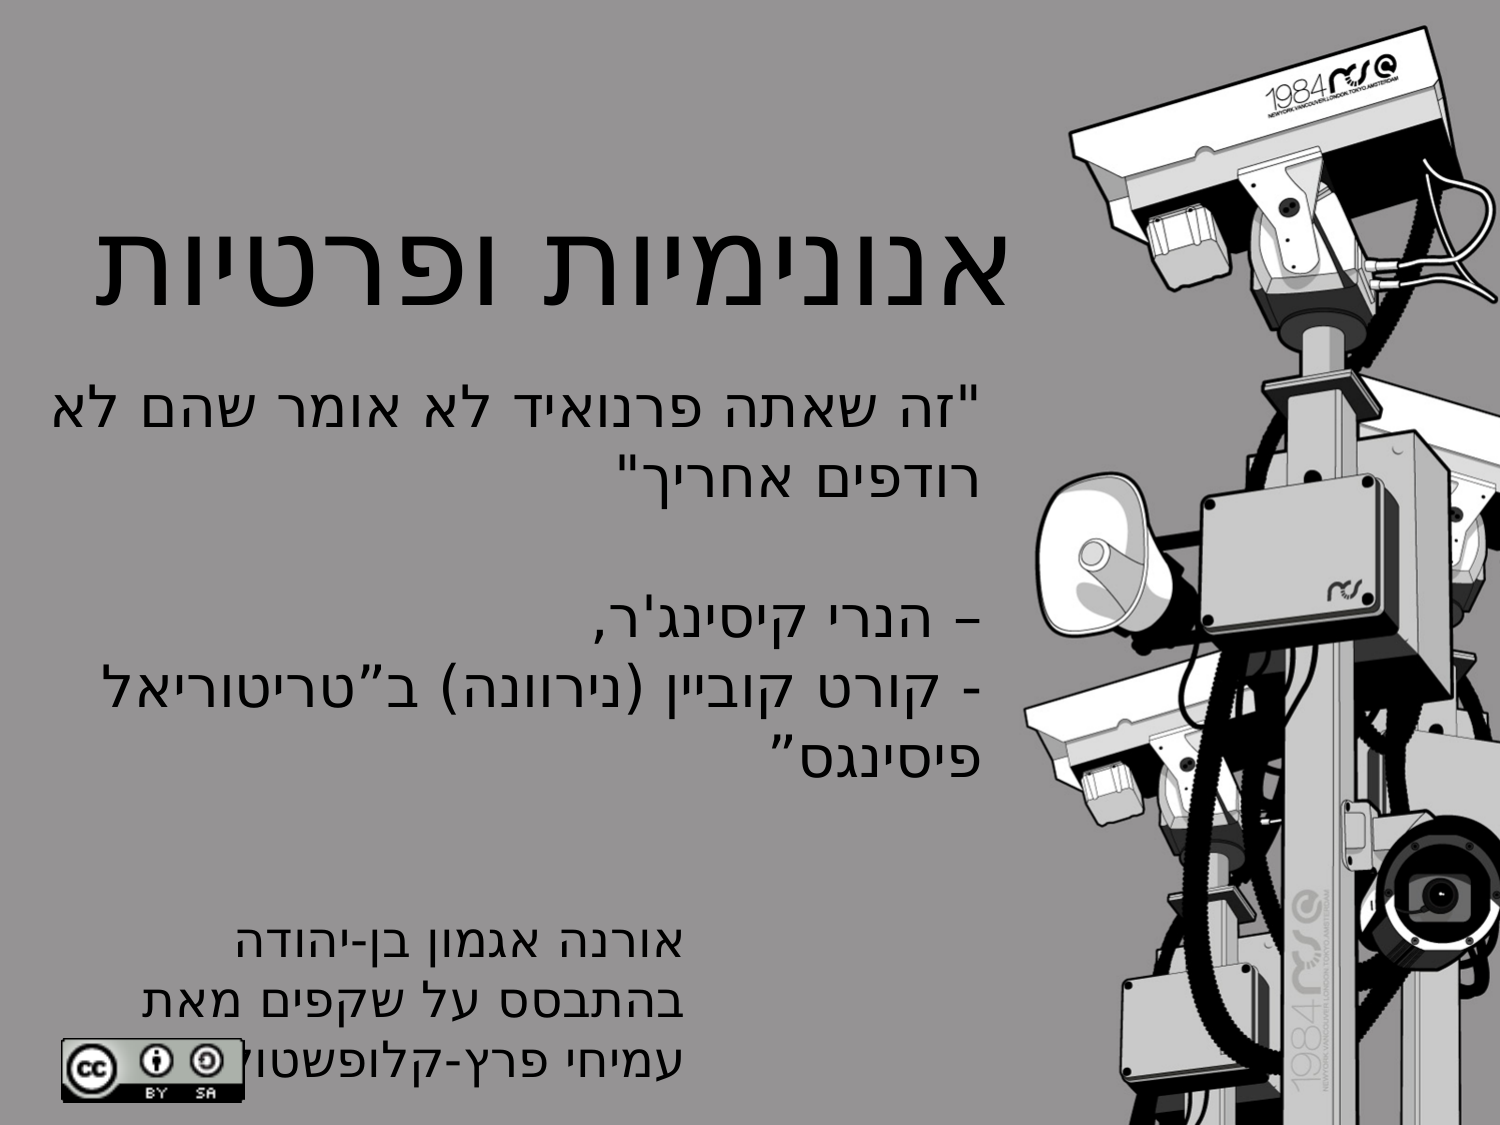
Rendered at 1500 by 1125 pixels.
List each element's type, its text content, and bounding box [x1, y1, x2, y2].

text_box אורנה אגמון בן-יהודה בהתבסס על שקפים מאת עמיחי פרץ-קלופשטוק [74, 899, 701, 1125]
text_box "זה שאתה פרנואיד לא אומר שהם לא רודפים אחריך" – הנרי קיסינג'ר, - קורט קוביין (נירוונה) ב”טריטוריאל פיסינגס” [0, 530, 998, 838]
text_box אנונימיות ופרטיות [37, 97, 1073, 413]
picture [0, 0, 1500, 1125]
